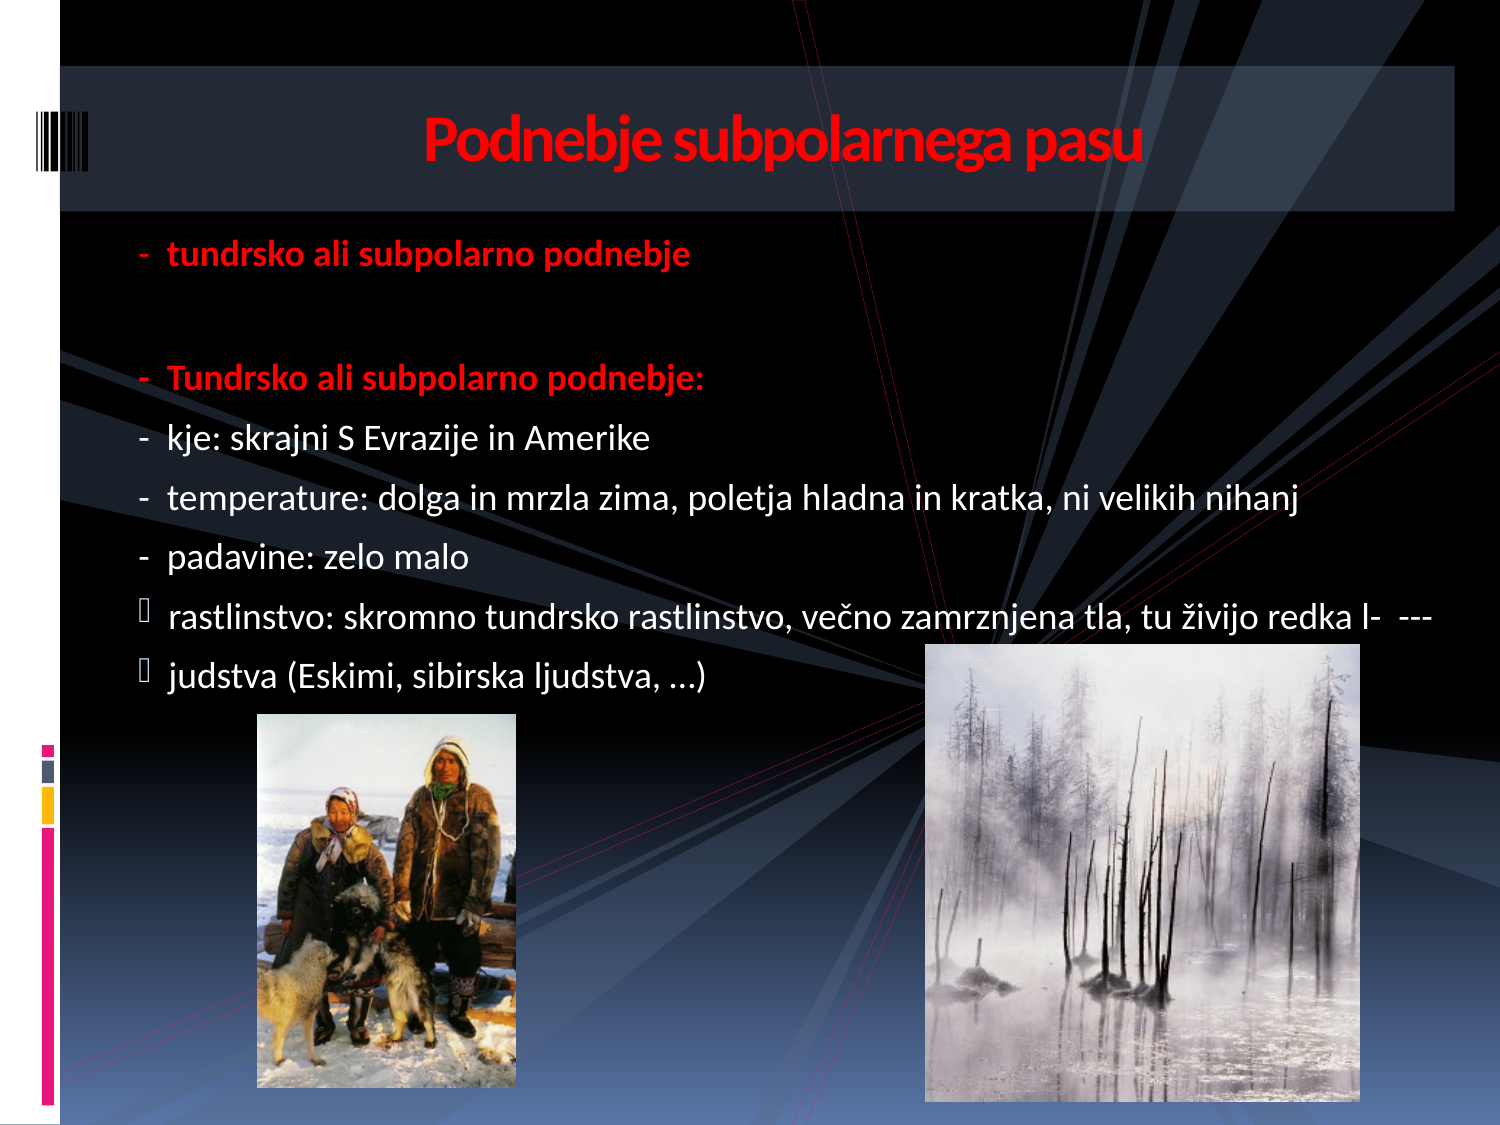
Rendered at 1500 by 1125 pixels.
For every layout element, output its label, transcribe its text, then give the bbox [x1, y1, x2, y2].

list - tundrsko ali subpolarno podnebje - Tundrsko ali subpolarno podnebje: - kje: skrajni S Evrazije in Amerike - temperature: dolga in mrzla zima, poletja hladna in kratka, ni velikih nihanj - padavine: zelo malo rastlinstvo: skromno tundrsko rastlinstvo, večno zamrznjena tla, tu živijo redka l- --- judstva (Eskimi, sibirska ljudstva, …) [115, 221, 1454, 1102]
picture [925, 644, 1360, 1102]
title Podnebje subpolarnega pasu [115, 84, 1454, 212]
picture [257, 714, 516, 1088]
